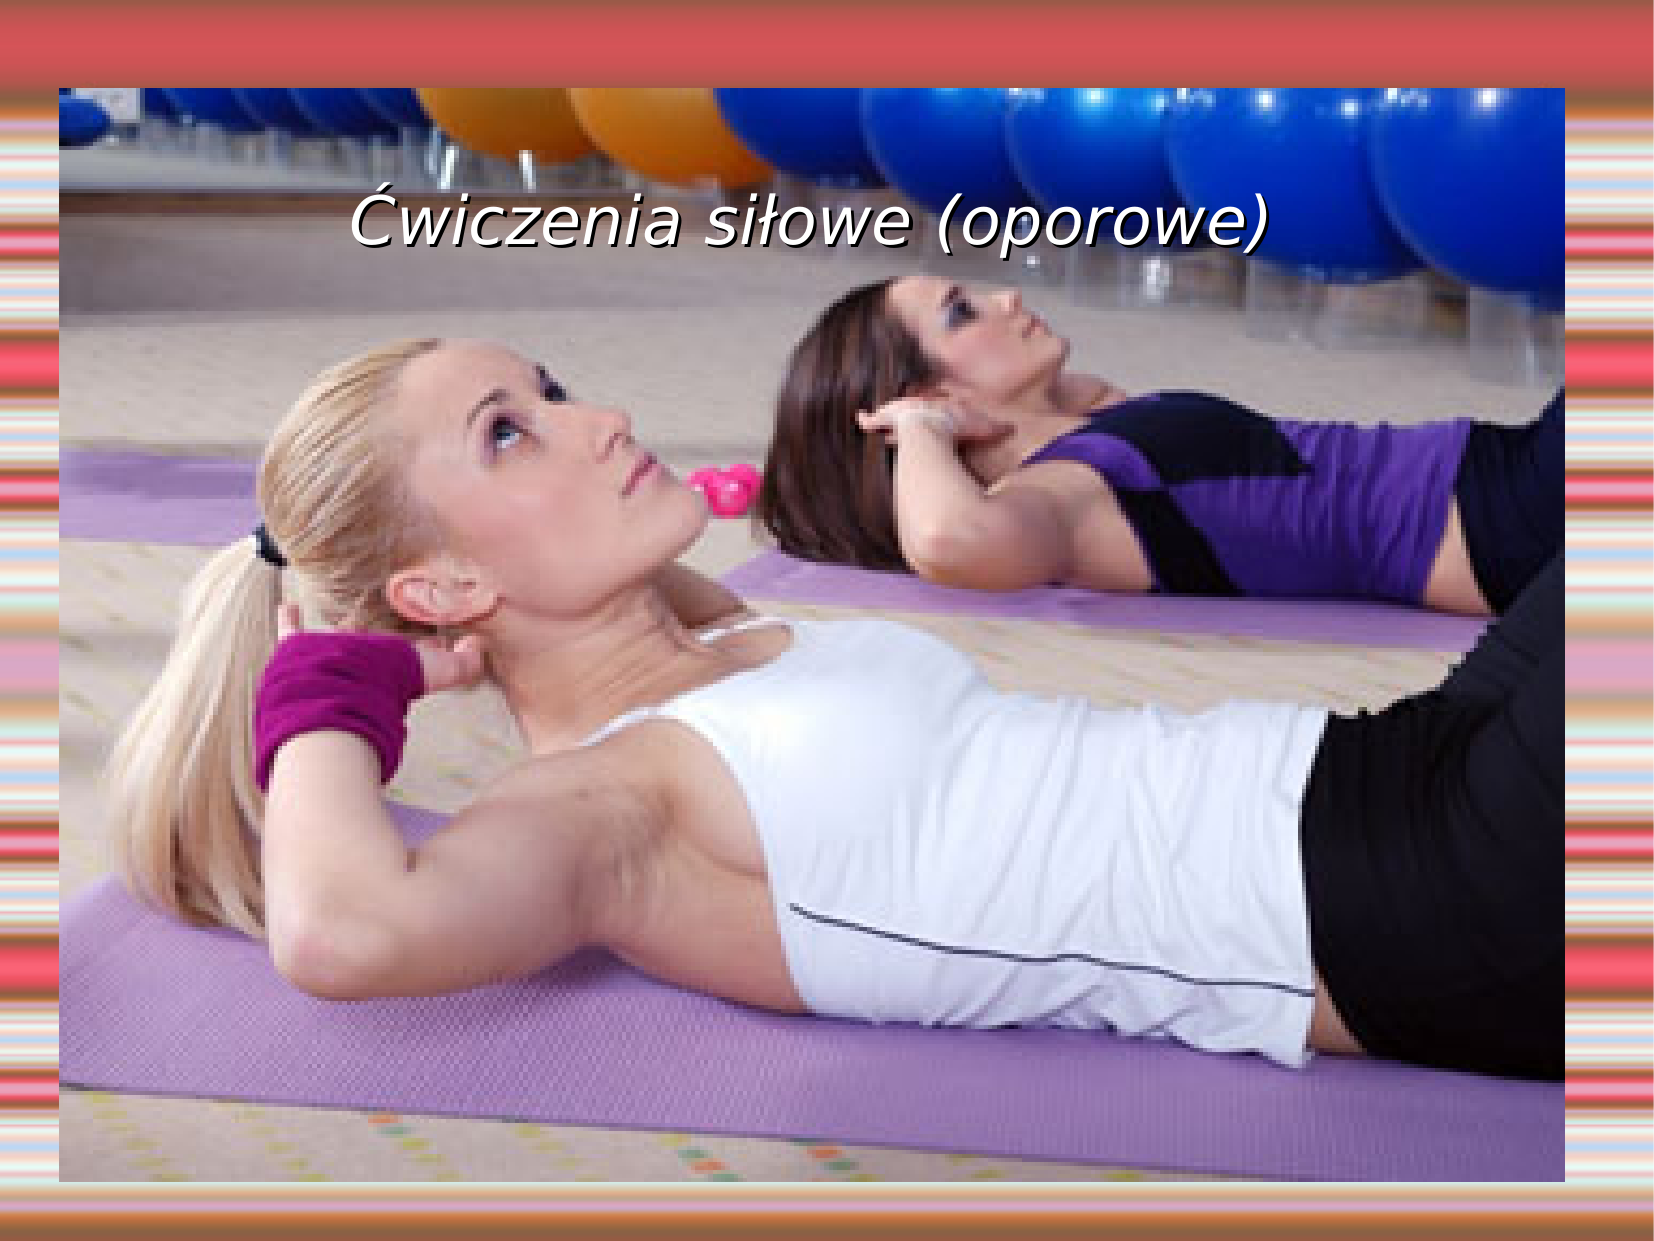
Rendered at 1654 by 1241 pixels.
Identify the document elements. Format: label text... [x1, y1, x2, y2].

title Ćwiczenia siłowe (oporowe) [177, 118, 1447, 325]
picture [0, 0, 1654, 1241]
